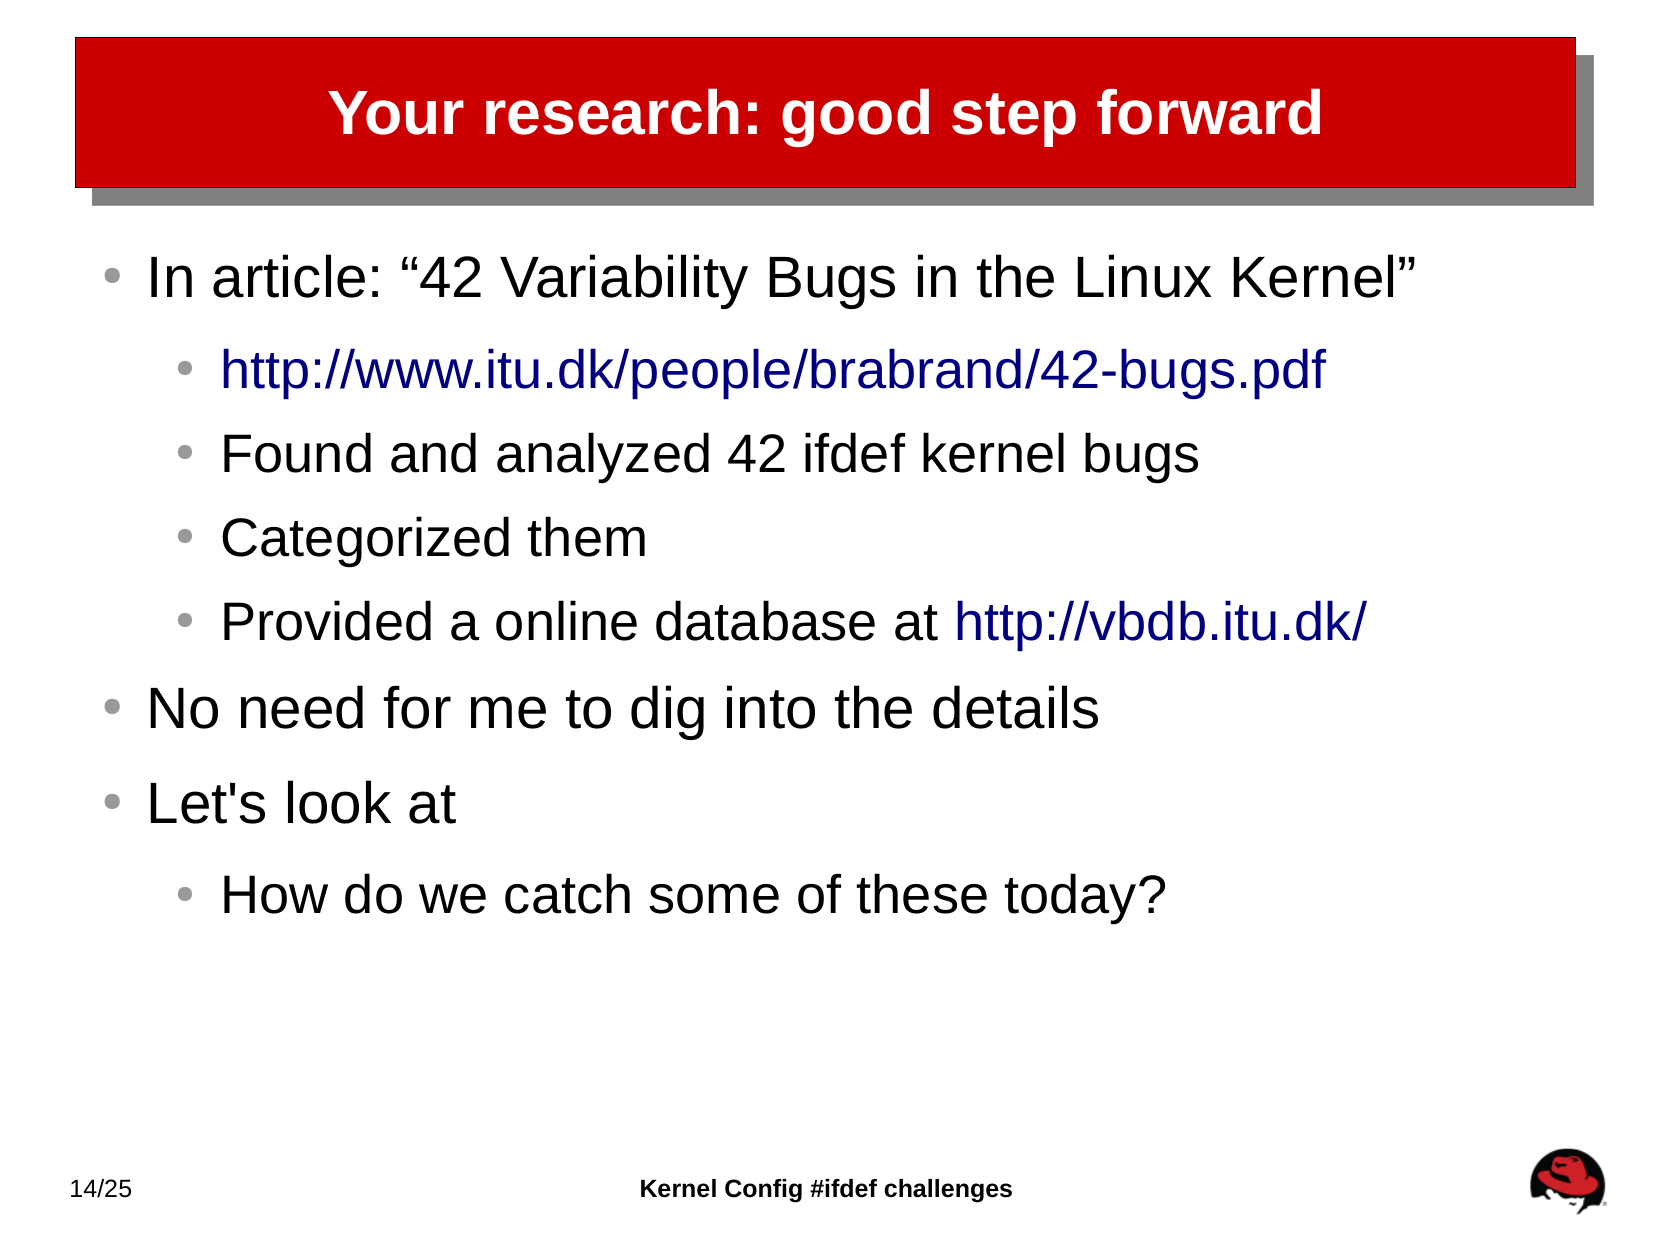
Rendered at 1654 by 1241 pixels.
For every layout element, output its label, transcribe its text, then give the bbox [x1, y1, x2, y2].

picture [1529, 1146, 1613, 1224]
list In article: “42 Variability Bugs in the Linux Kernel” http://www.itu.dk/people/brabrand/42-bugs.pdf Found and analyzed 42 ifdef kernel bugs Categorized them Provided a online database at http://vbdb.itu.dk/ No need for me to dig into the details Let's look at How do we catch some of these today? [86, 244, 1576, 1109]
title Your research: good step forward [82, 37, 1571, 188]
